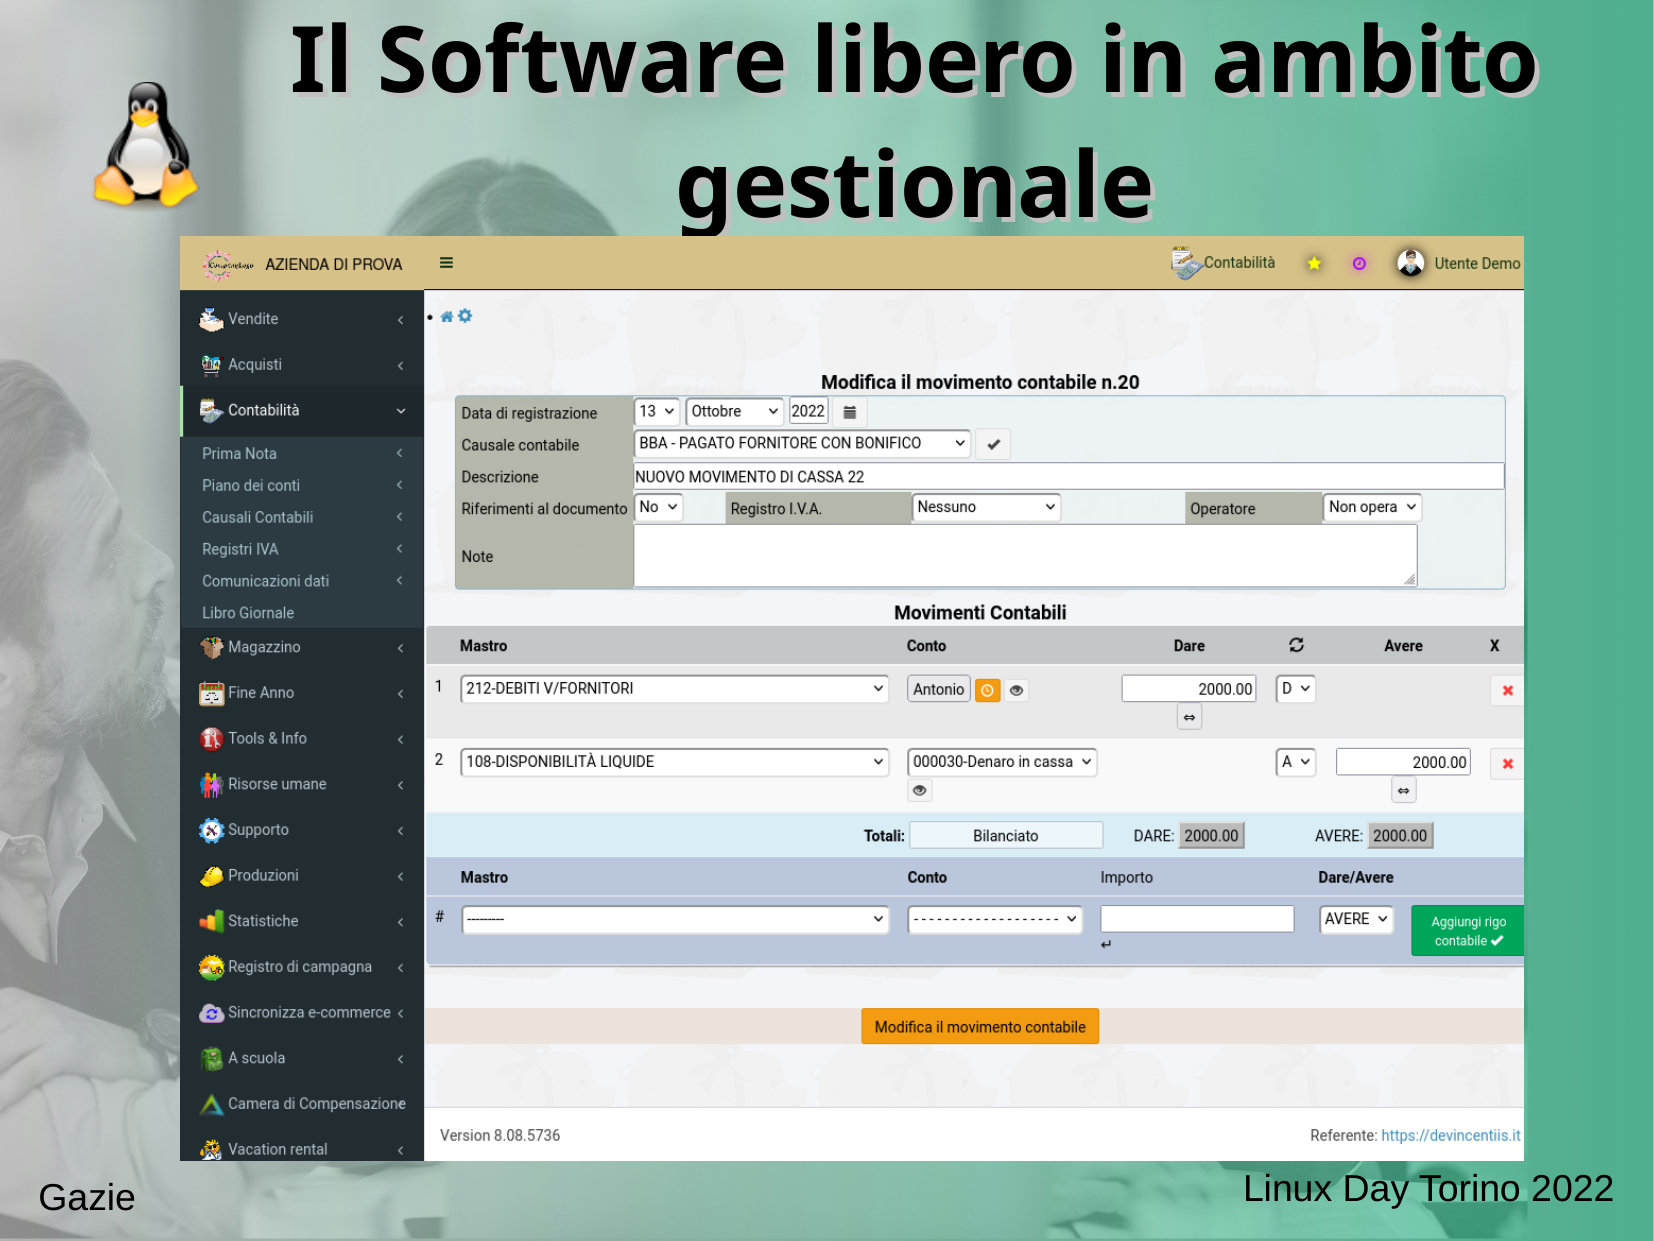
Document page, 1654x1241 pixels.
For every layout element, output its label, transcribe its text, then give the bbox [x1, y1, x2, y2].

table_cell [130, 638, 180, 702]
text_box Gazie [23, 1169, 152, 1227]
table_cell [130, 766, 180, 830]
title Il Software libero in ambito gestionale [259, 17, 1571, 222]
table_cell [130, 510, 180, 574]
table_cell [130, 574, 180, 638]
table_header [130, 410, 180, 510]
picture [0, 0, 1654, 1241]
table_cell [130, 702, 180, 766]
text_box Linux Day Torino 2022 [1228, 1159, 1630, 1217]
